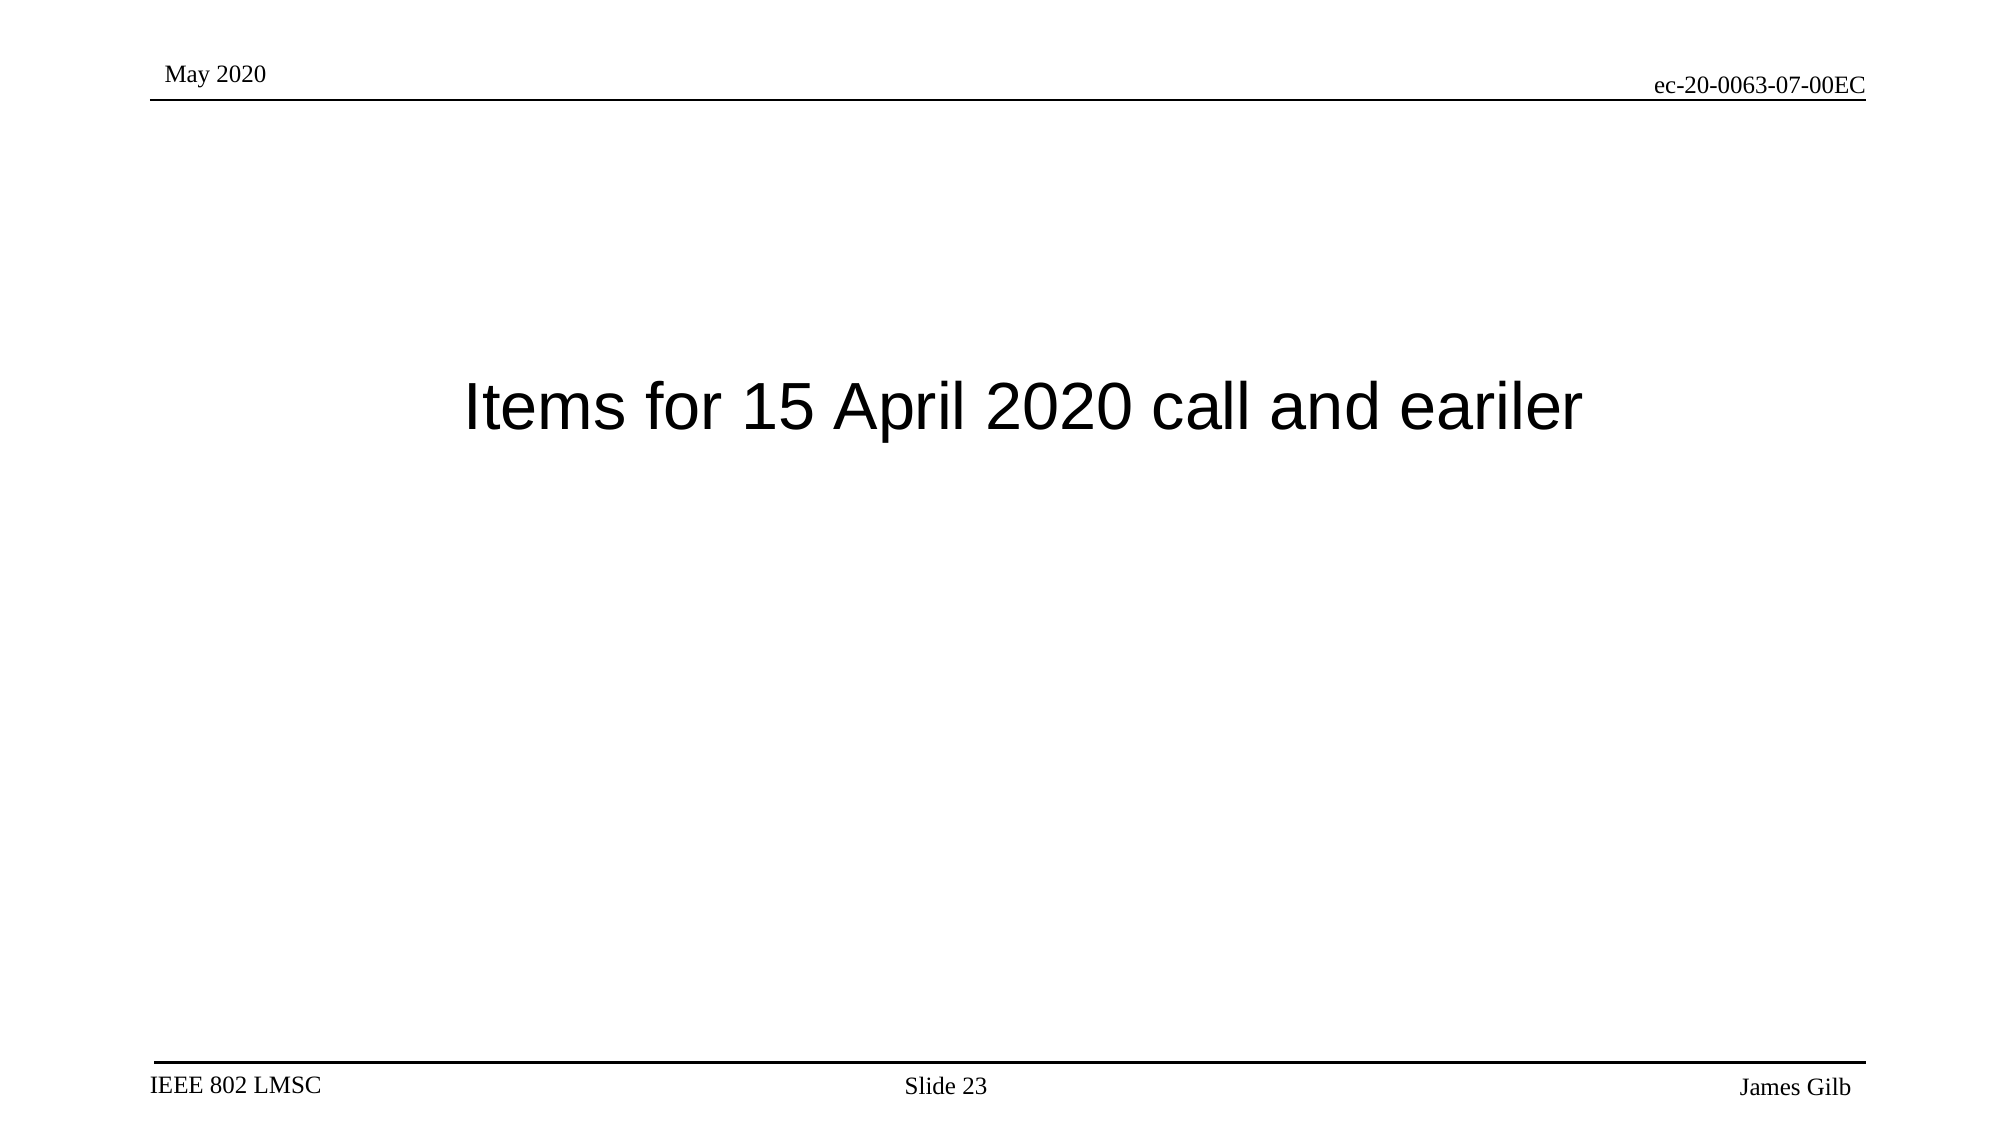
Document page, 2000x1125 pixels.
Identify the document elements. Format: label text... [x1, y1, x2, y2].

subtitle Items for 15 April 2020 call and eariler [149, 112, 1900, 693]
